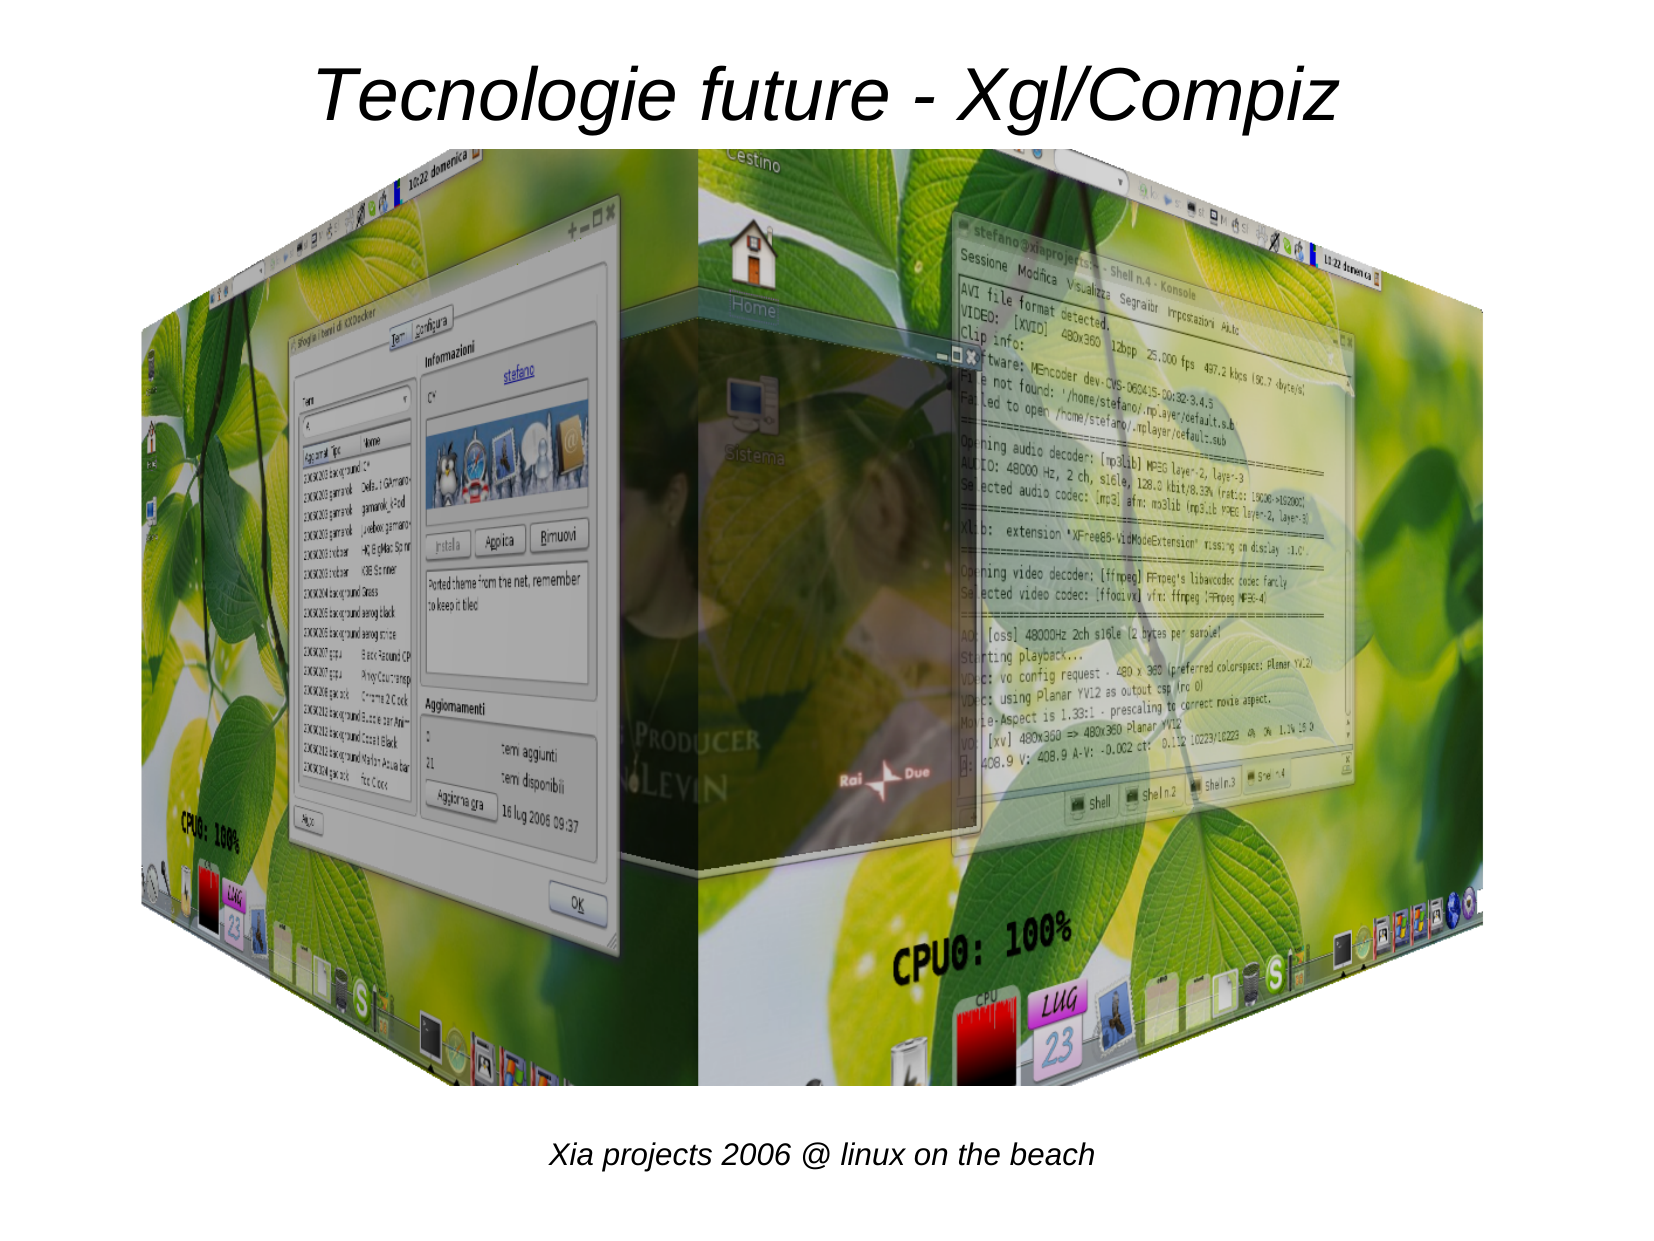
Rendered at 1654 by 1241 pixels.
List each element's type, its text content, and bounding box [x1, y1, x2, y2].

picture [41, 149, 1538, 1086]
title Tecnologie future - Xgl/Compiz [82, 0, 1571, 198]
subtitle Xia projects 2006 @ linux on the beach [75, 1125, 1571, 1184]
